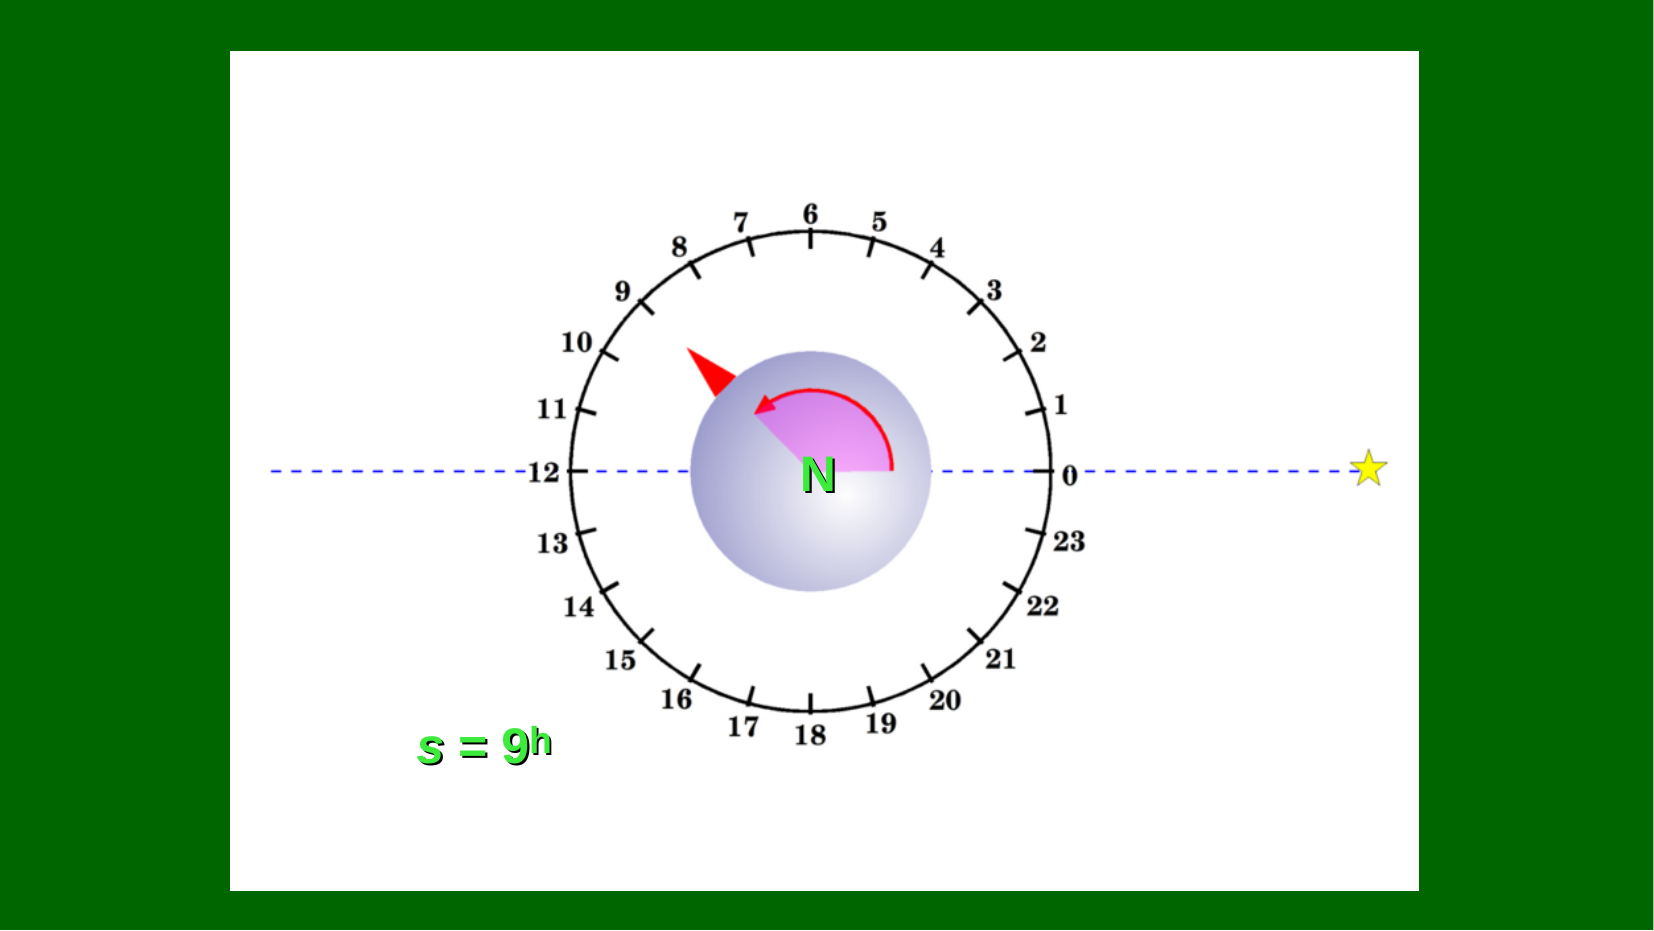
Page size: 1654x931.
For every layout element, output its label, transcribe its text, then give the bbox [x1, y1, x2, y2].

text_box s = 9h [401, 710, 567, 782]
picture [230, 51, 1419, 892]
text_box N [784, 438, 851, 510]
